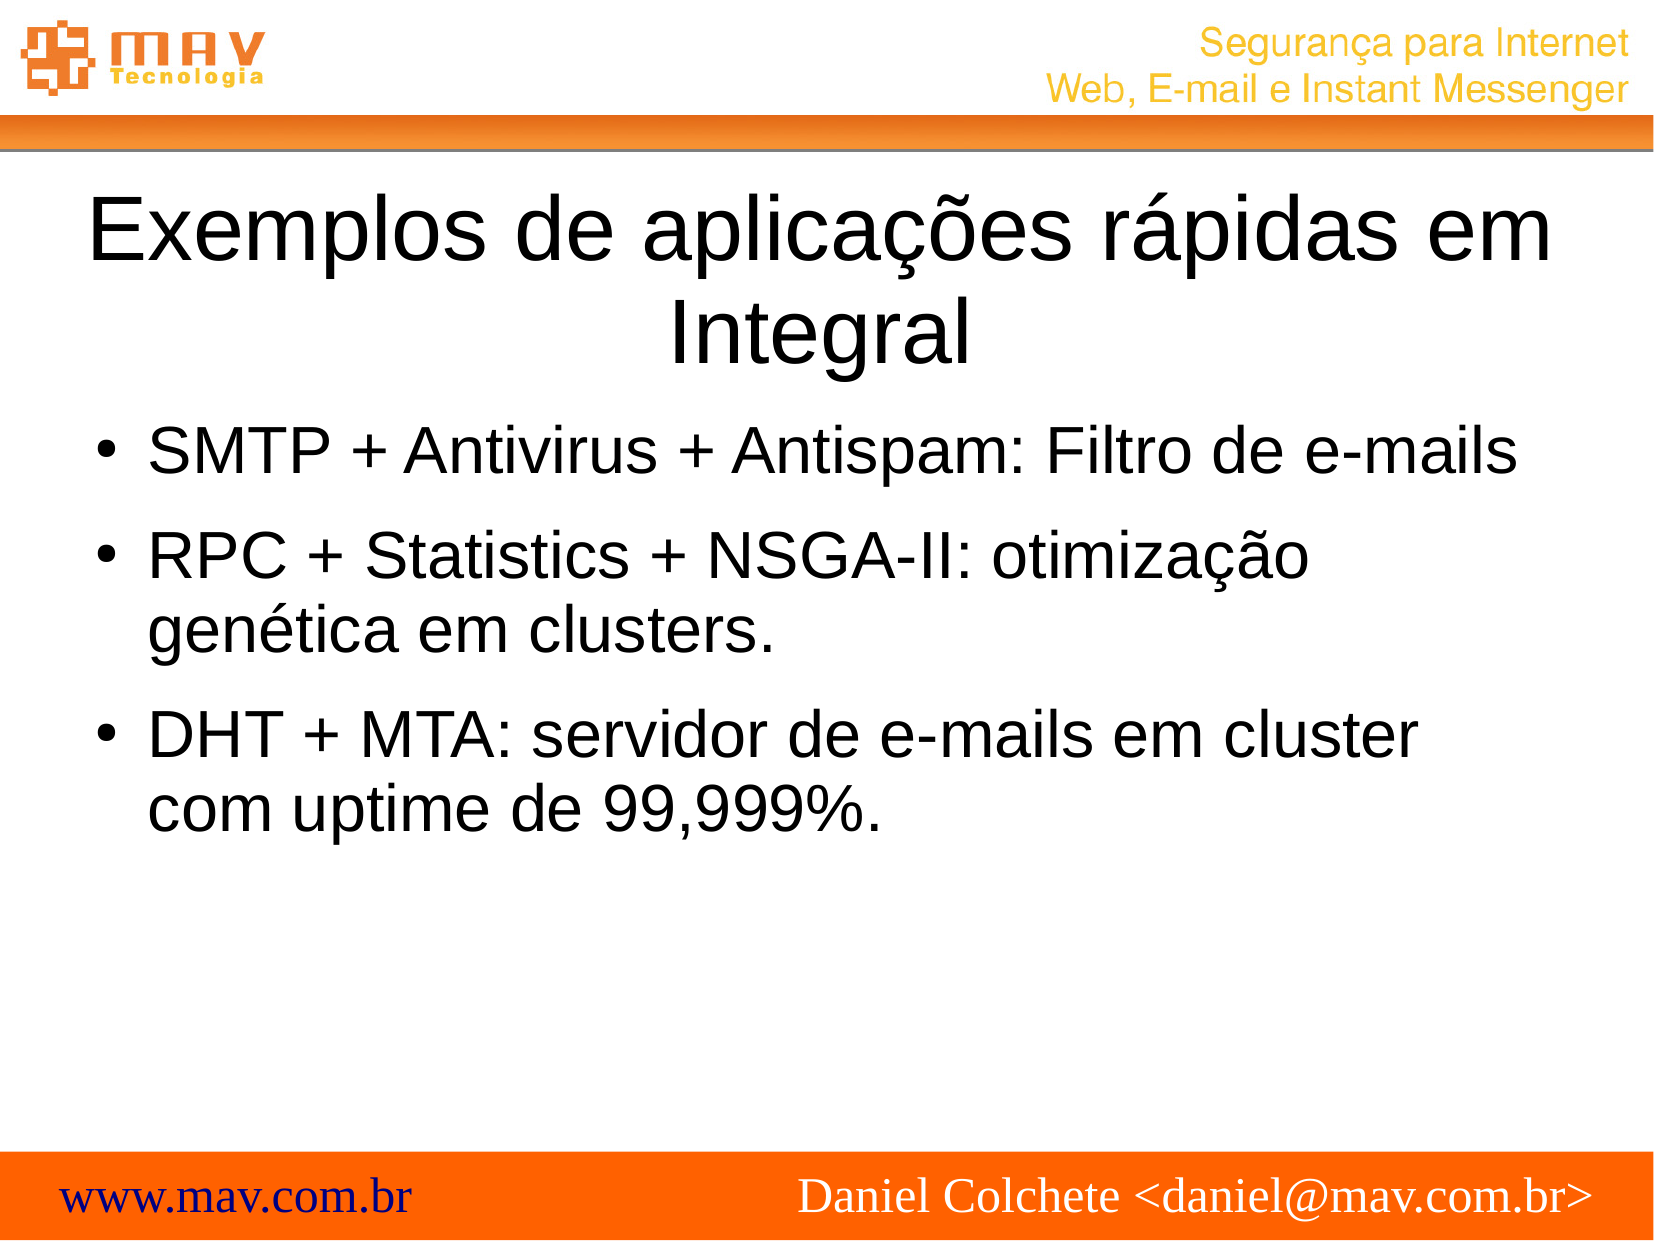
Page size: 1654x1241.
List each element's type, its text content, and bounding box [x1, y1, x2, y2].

picture [0, 0, 1654, 152]
title Exemplos de aplicações rápidas em Integral [76, 177, 1565, 383]
list SMTP + Antivirus + Antispam: Filtro de e-mails RPC + Statistics + NSGA-II: otimização genética em clusters. DHT + MTA: servidor de e-mails em cluster com uptime de 99,999%. [76, 413, 1565, 1094]
